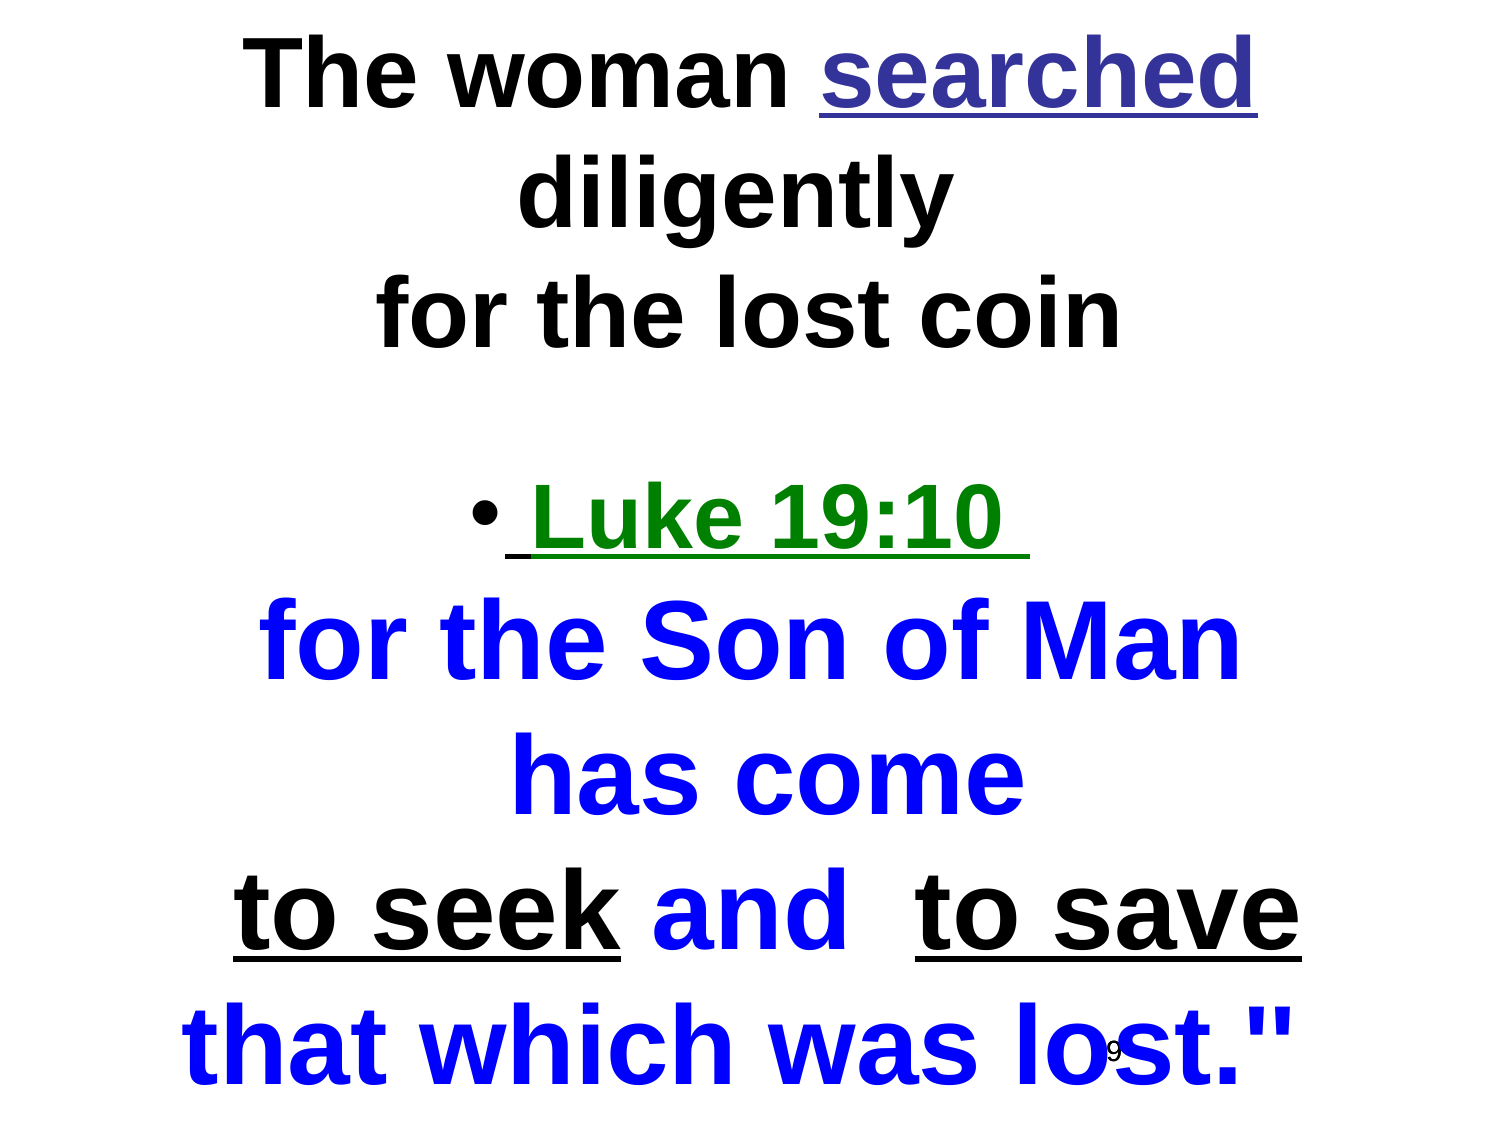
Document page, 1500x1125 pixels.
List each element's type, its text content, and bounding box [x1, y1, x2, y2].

text_box The woman searched diligently for the lost coin Luke 19:10 for the Son of Man has come to seek and to save that which was lost.'' [0, 0, 1500, 1125]
